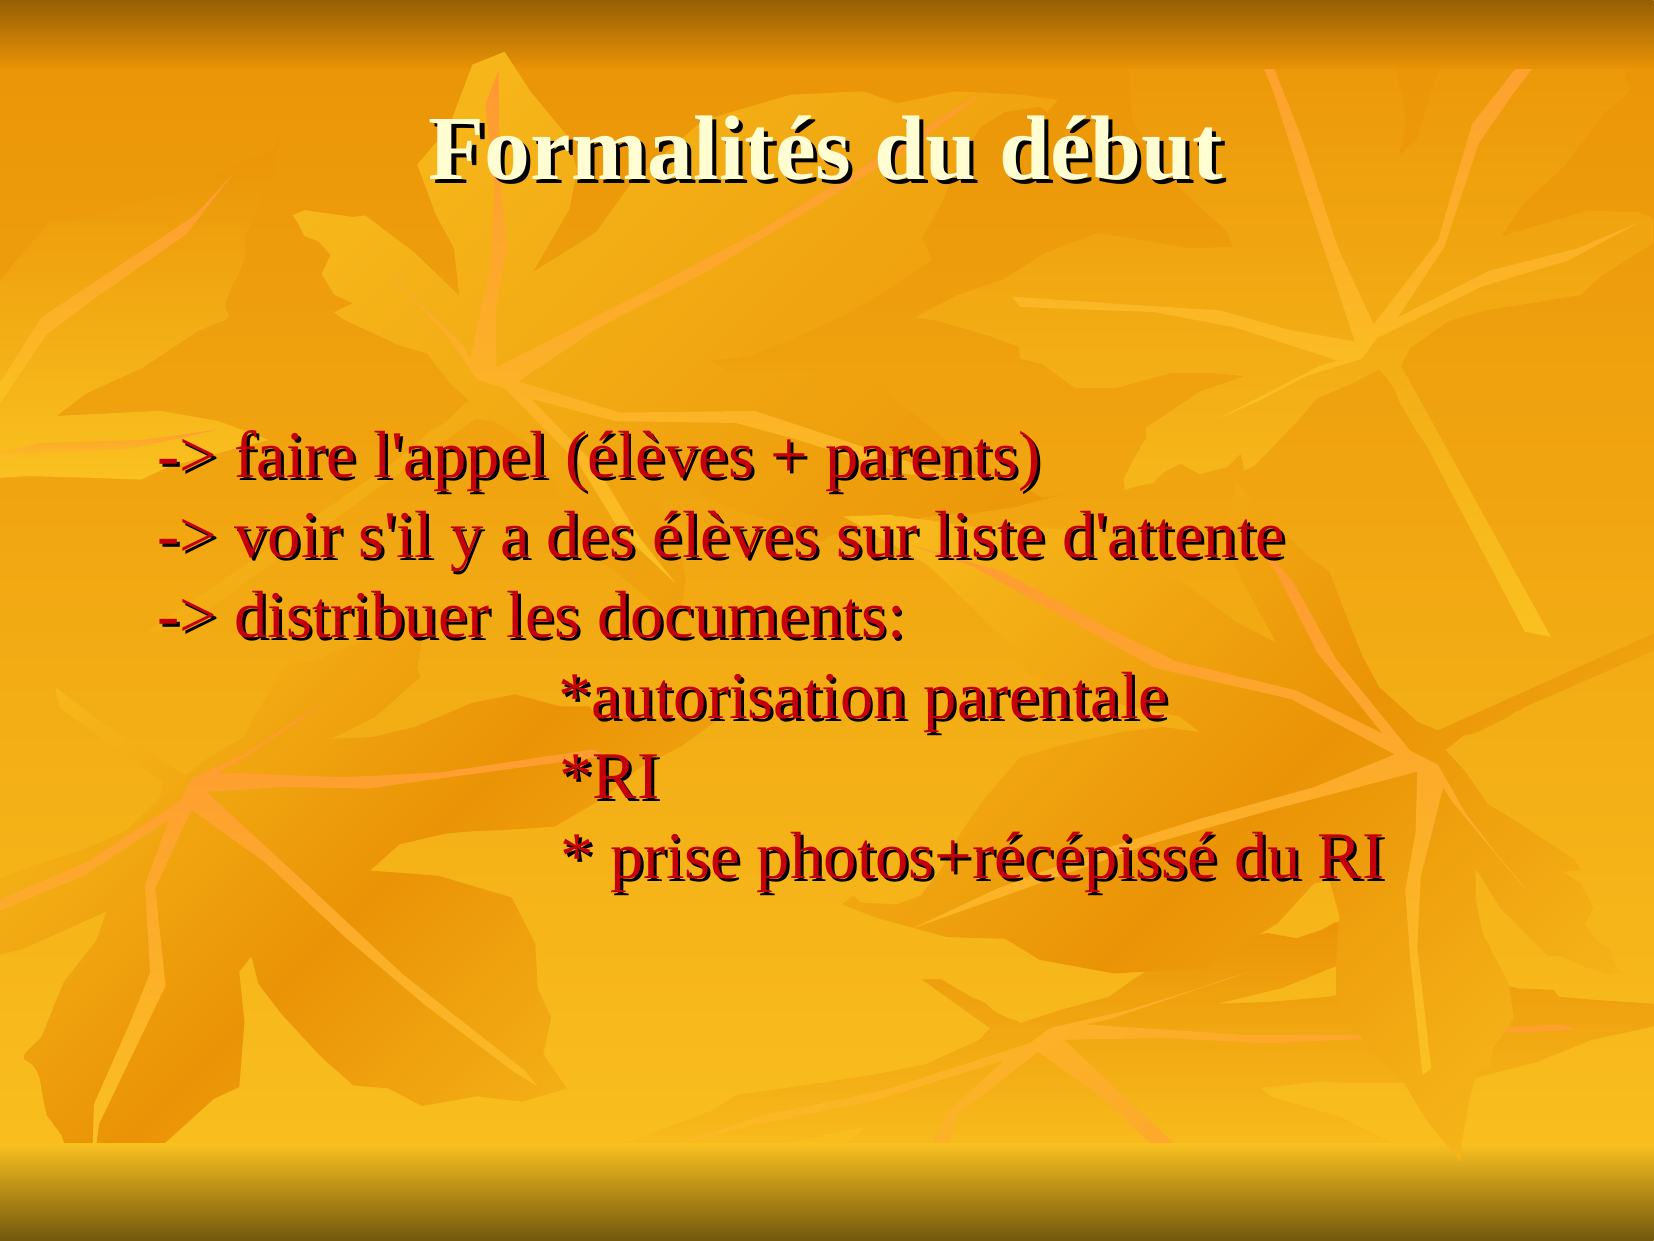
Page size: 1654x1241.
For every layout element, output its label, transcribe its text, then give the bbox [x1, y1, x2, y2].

title Formalités du début [82, 23, 1571, 284]
subtitle -> faire l'appel (élèves + parents)‏ -> voir s'il y a des élèves sur liste d'attente -> distribuer les documents: *autorisation parentale *RI * prise photos+récépissé du RI [82, 289, 1571, 1109]
